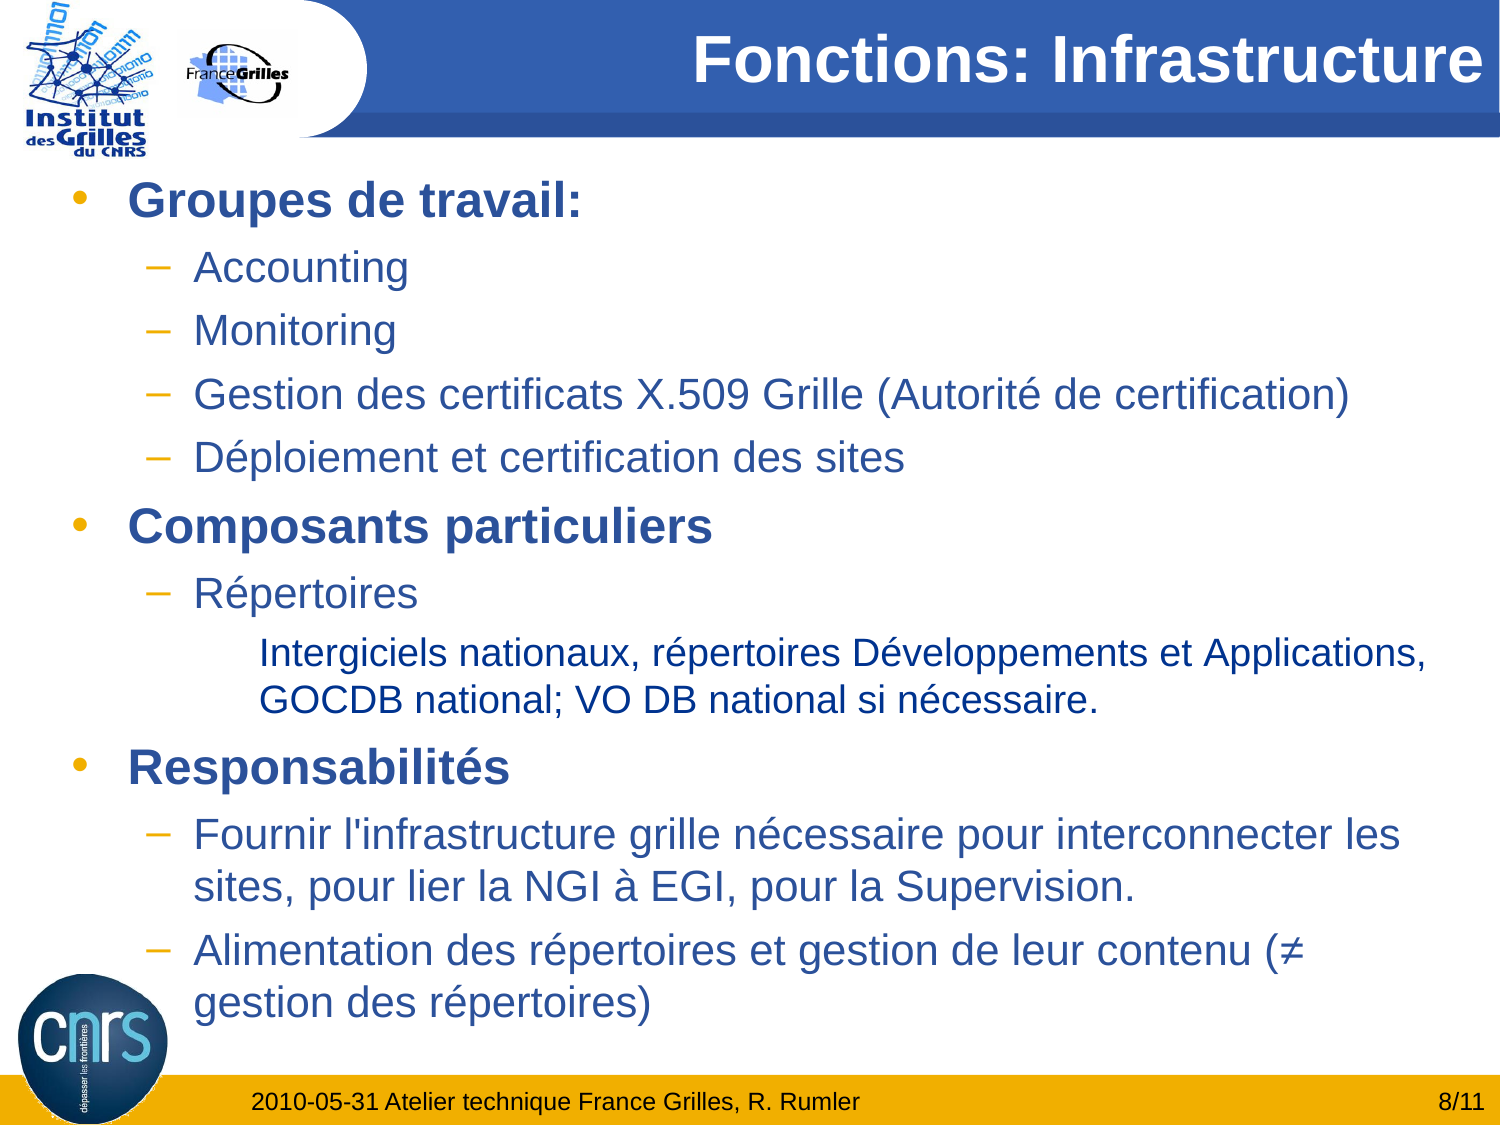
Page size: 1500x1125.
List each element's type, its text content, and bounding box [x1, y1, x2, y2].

title Fonctions: Infrastructure [395, 0, 1500, 152]
text_box <numéro>/11 [1299, 1080, 1500, 1124]
picture [0, 0, 298, 159]
text_box 2010-05-31 Atelier technique France Grilles, R. Rumler [236, 1080, 1270, 1124]
list Groupes de travail: Accounting Monitoring Gestion des certificats X.509 Grille (Autorité de certification) Déploiement et certification des sites Composants particuliers Répertoires Intergiciels nationaux, répertoires Développements et Applications, GOCDB national; VO DB national si nécessaire. Responsabilités Fournir l'infrastructure grille nécessaire pour interconnecter les sites, pour lier la NGI à EGI, pour la Supervision. Alimentation des répertoires et gestion de leur contenu (≠ gestion des répertoires) [56, 159, 1466, 1052]
picture [17, 974, 168, 1125]
